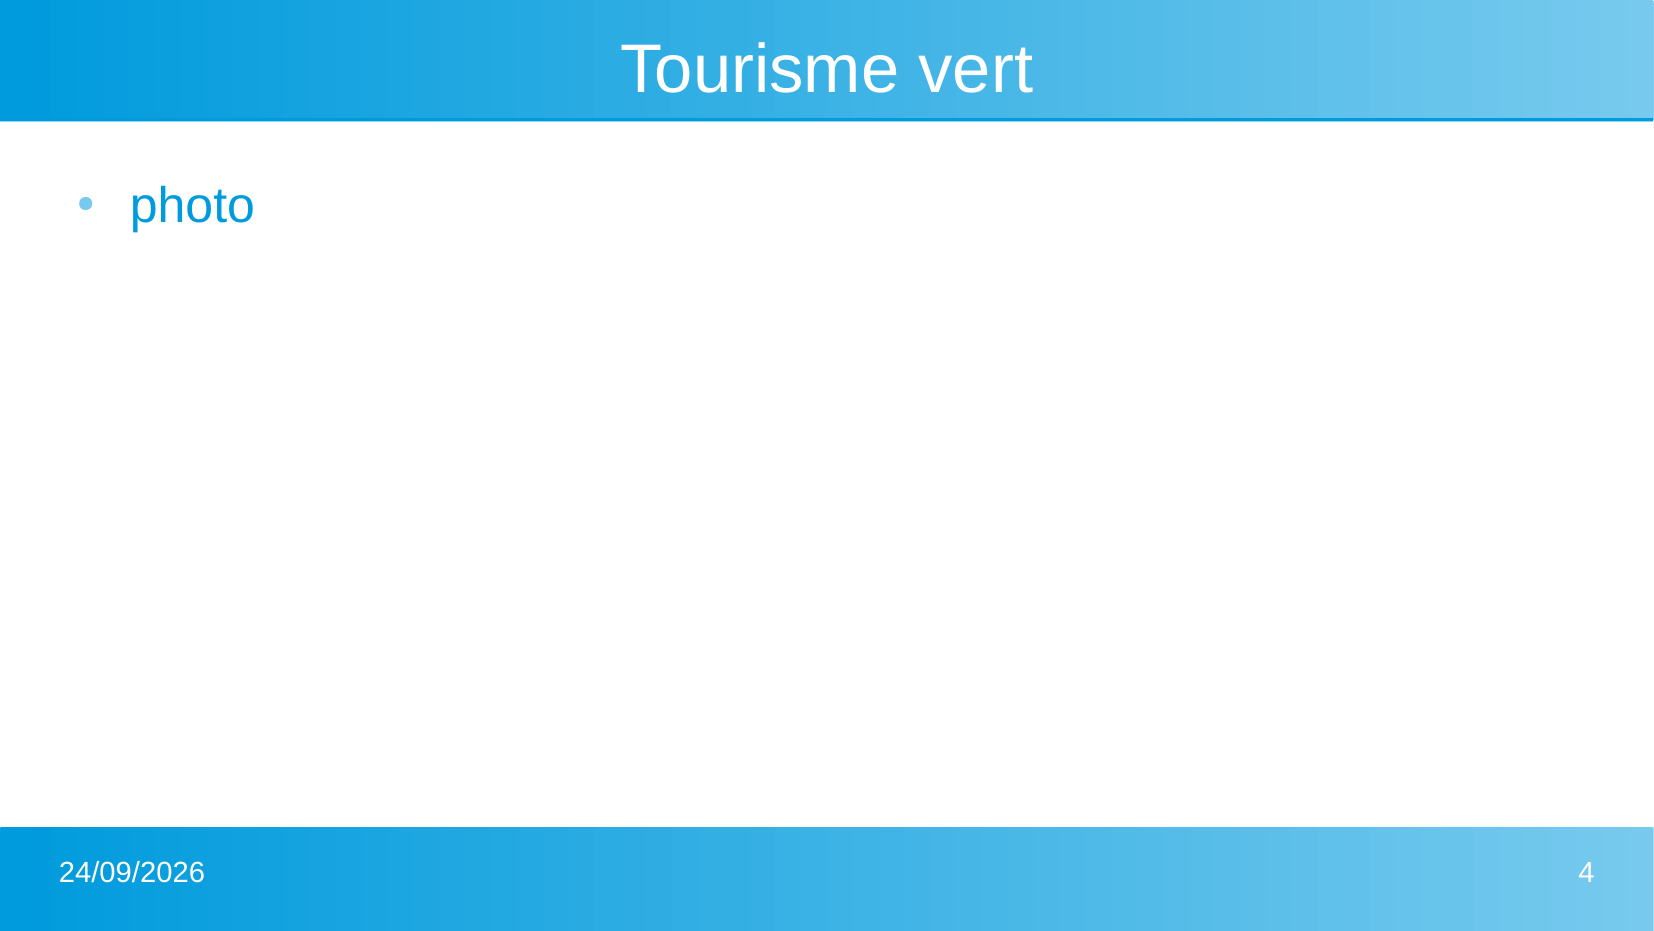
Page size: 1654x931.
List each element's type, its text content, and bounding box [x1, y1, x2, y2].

list photo [59, 177, 1595, 768]
title Tourisme vert [59, 29, 1595, 108]
